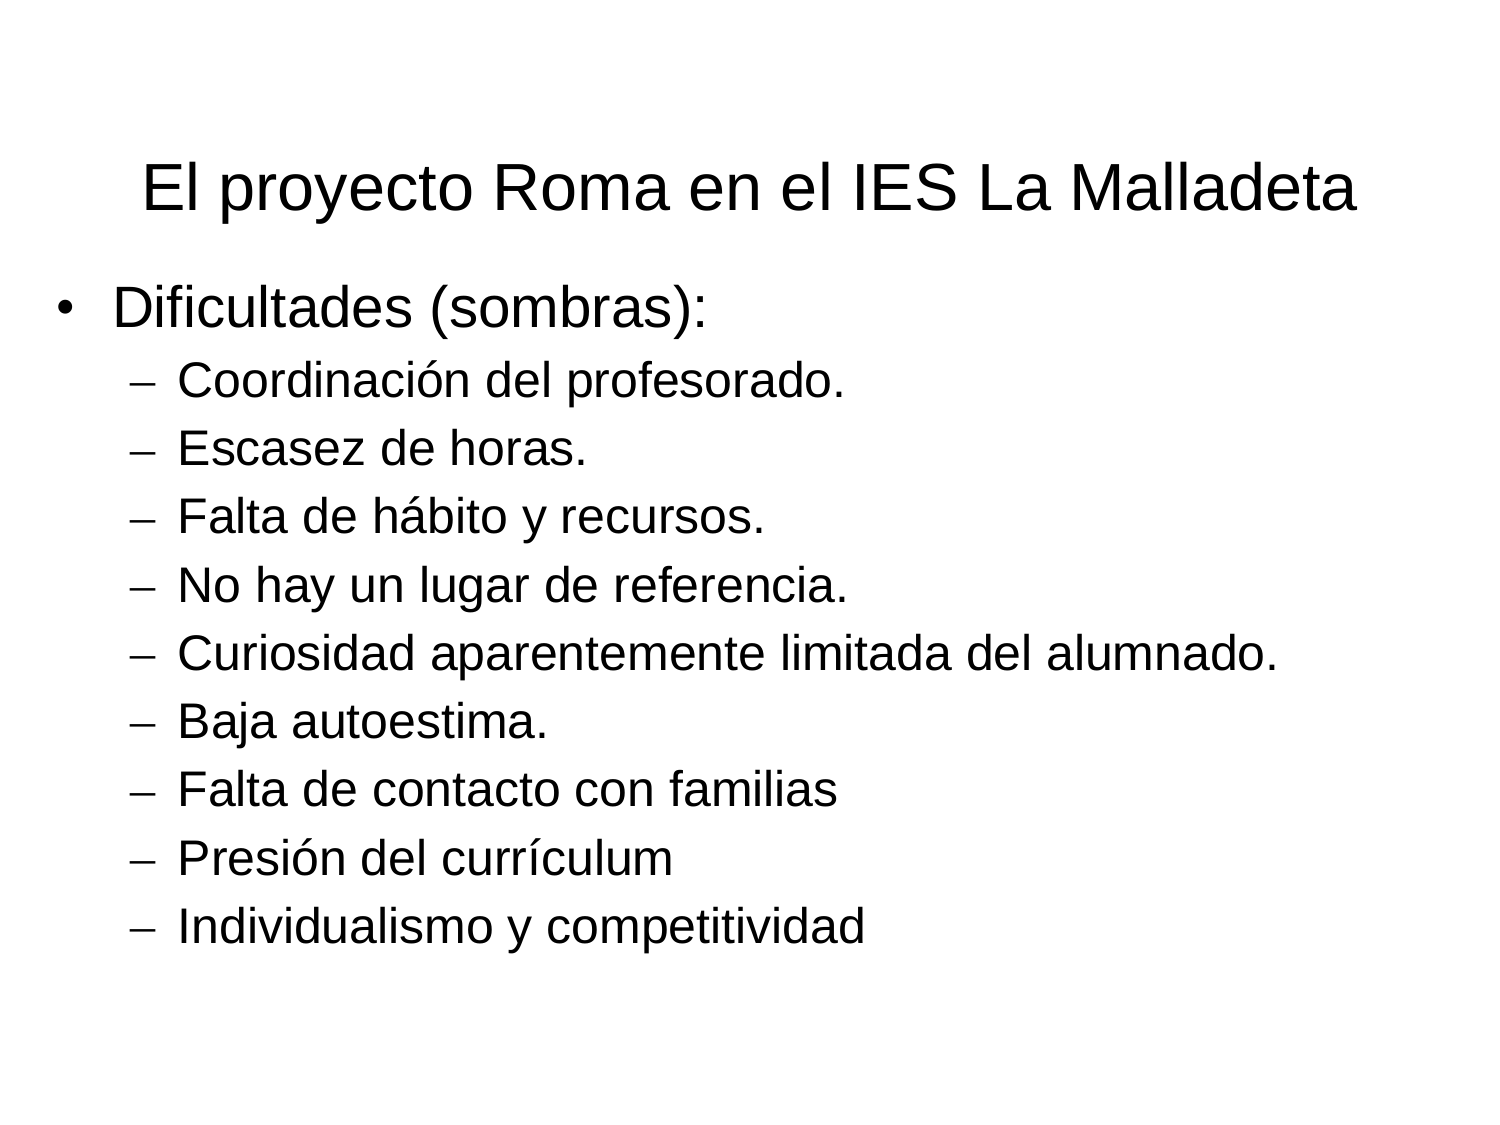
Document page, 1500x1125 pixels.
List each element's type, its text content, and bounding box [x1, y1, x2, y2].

title El proyecto Roma en el IES La Malladeta [75, 75, 1426, 267]
list Dificultades (sombras): Coordinación del profesorado. Escasez de horas. Falta de hábito y recursos. No hay un lugar de referencia. Curiosidad aparentemente limitada del alumnado. Baja autoestima. Falta de contacto con familias Presión del currículum Individualismo y competitividad [41, 267, 1459, 1030]
